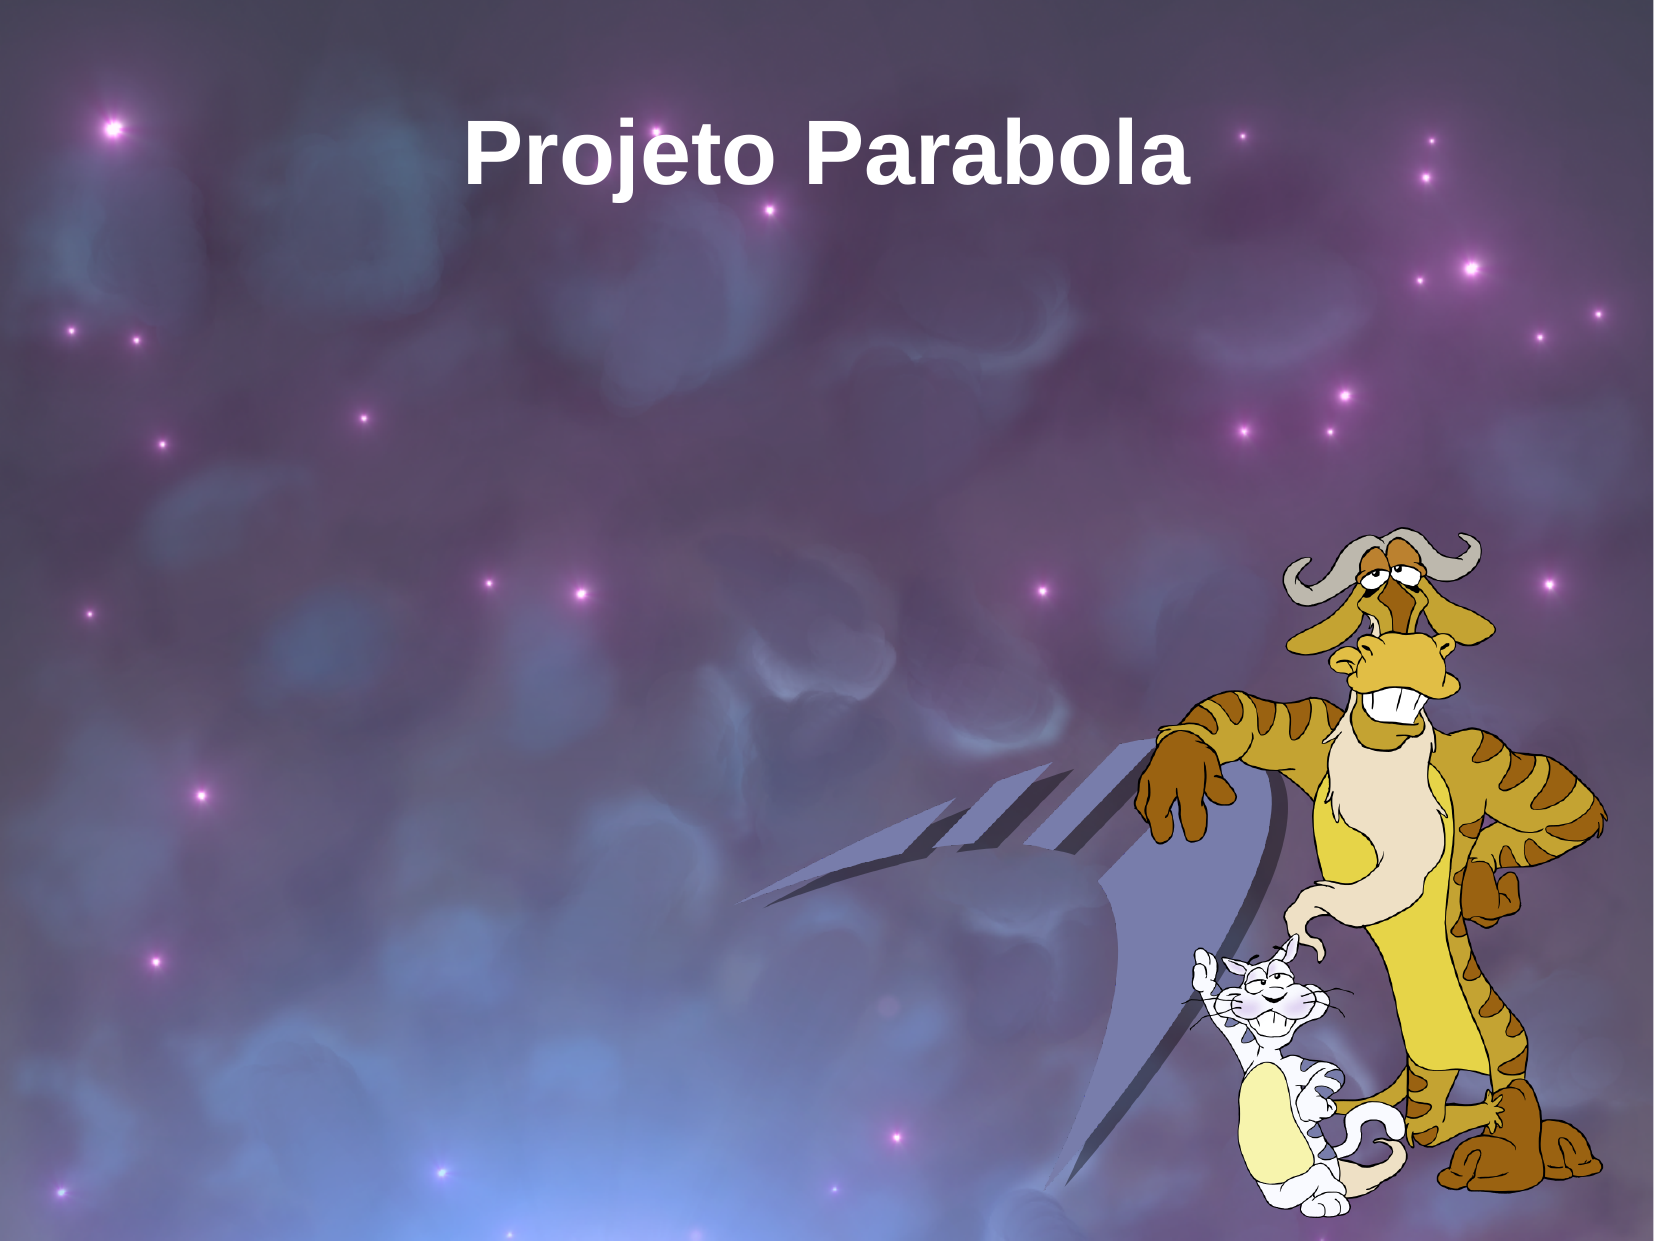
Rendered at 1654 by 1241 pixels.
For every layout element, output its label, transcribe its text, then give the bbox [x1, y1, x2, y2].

title Projeto Parabola [82, 45, 1571, 261]
picture [0, 0, 1654, 1241]
